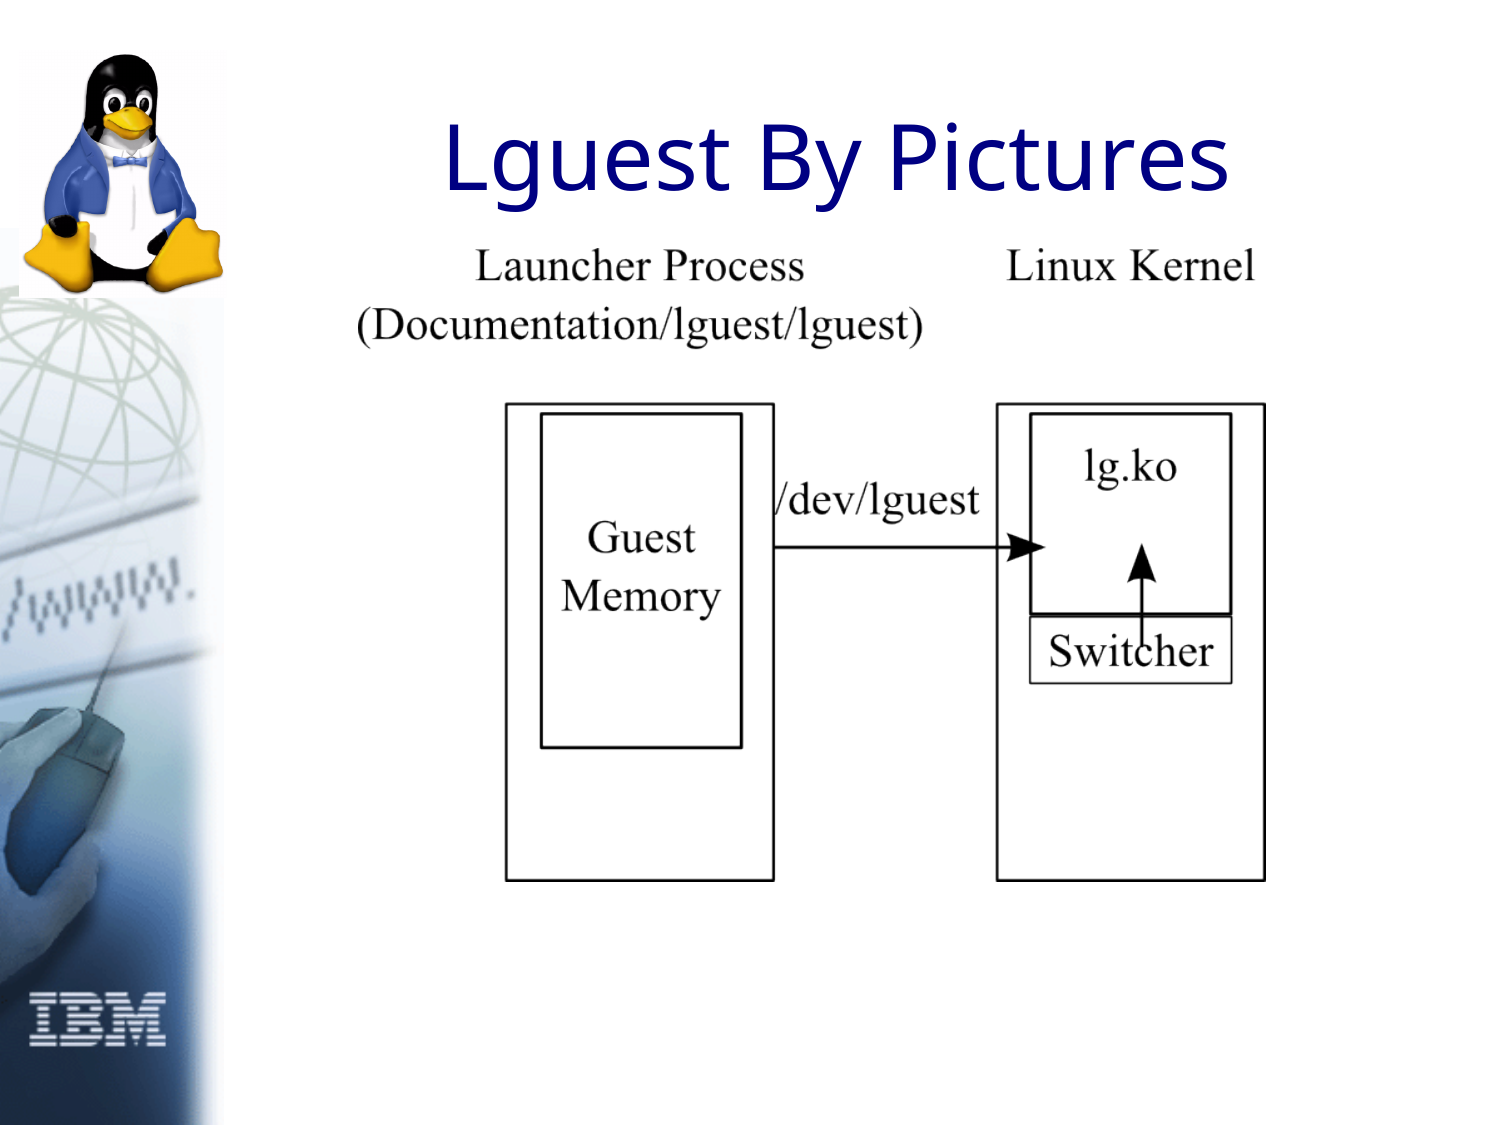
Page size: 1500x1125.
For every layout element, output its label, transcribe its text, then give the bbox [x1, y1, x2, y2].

title Lguest By Pictures [262, 37, 1413, 273]
picture [358, 248, 1266, 882]
